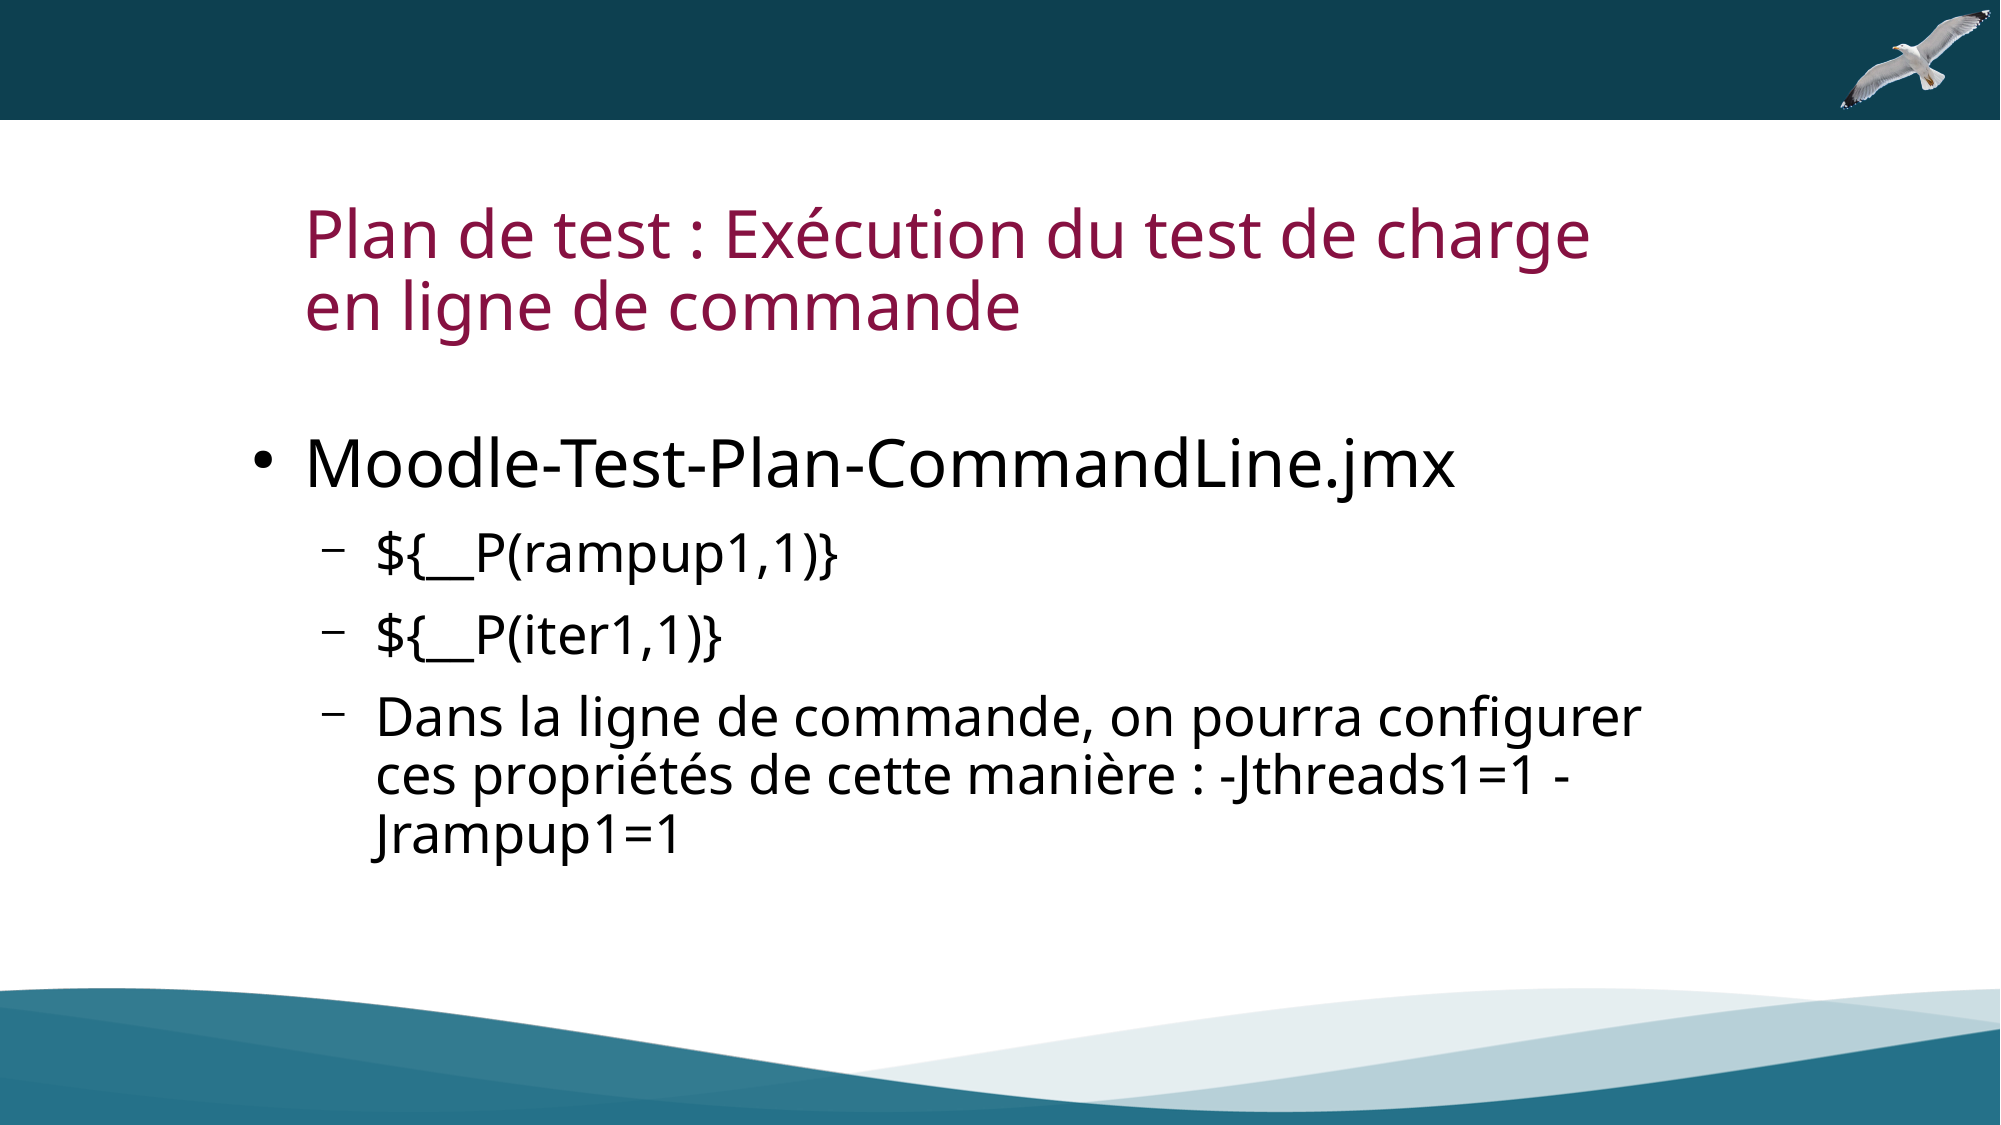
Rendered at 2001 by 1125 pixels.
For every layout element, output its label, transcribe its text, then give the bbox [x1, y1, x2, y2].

picture [1820, 0, 2000, 120]
list Plan de test : Exécution du test de charge en ligne de commande [218, 193, 1689, 325]
picture [0, 974, 2000, 1125]
list Moodle-Test-Plan-CommandLine.jmx ${__P(rampup1,1)} ${__P(iter1,1)} Dans la ligne de commande, on pourra configurer ces propriétés de cette manière : -Jthreads1=1 -Jrampup1=1 [218, 422, 1717, 1087]
